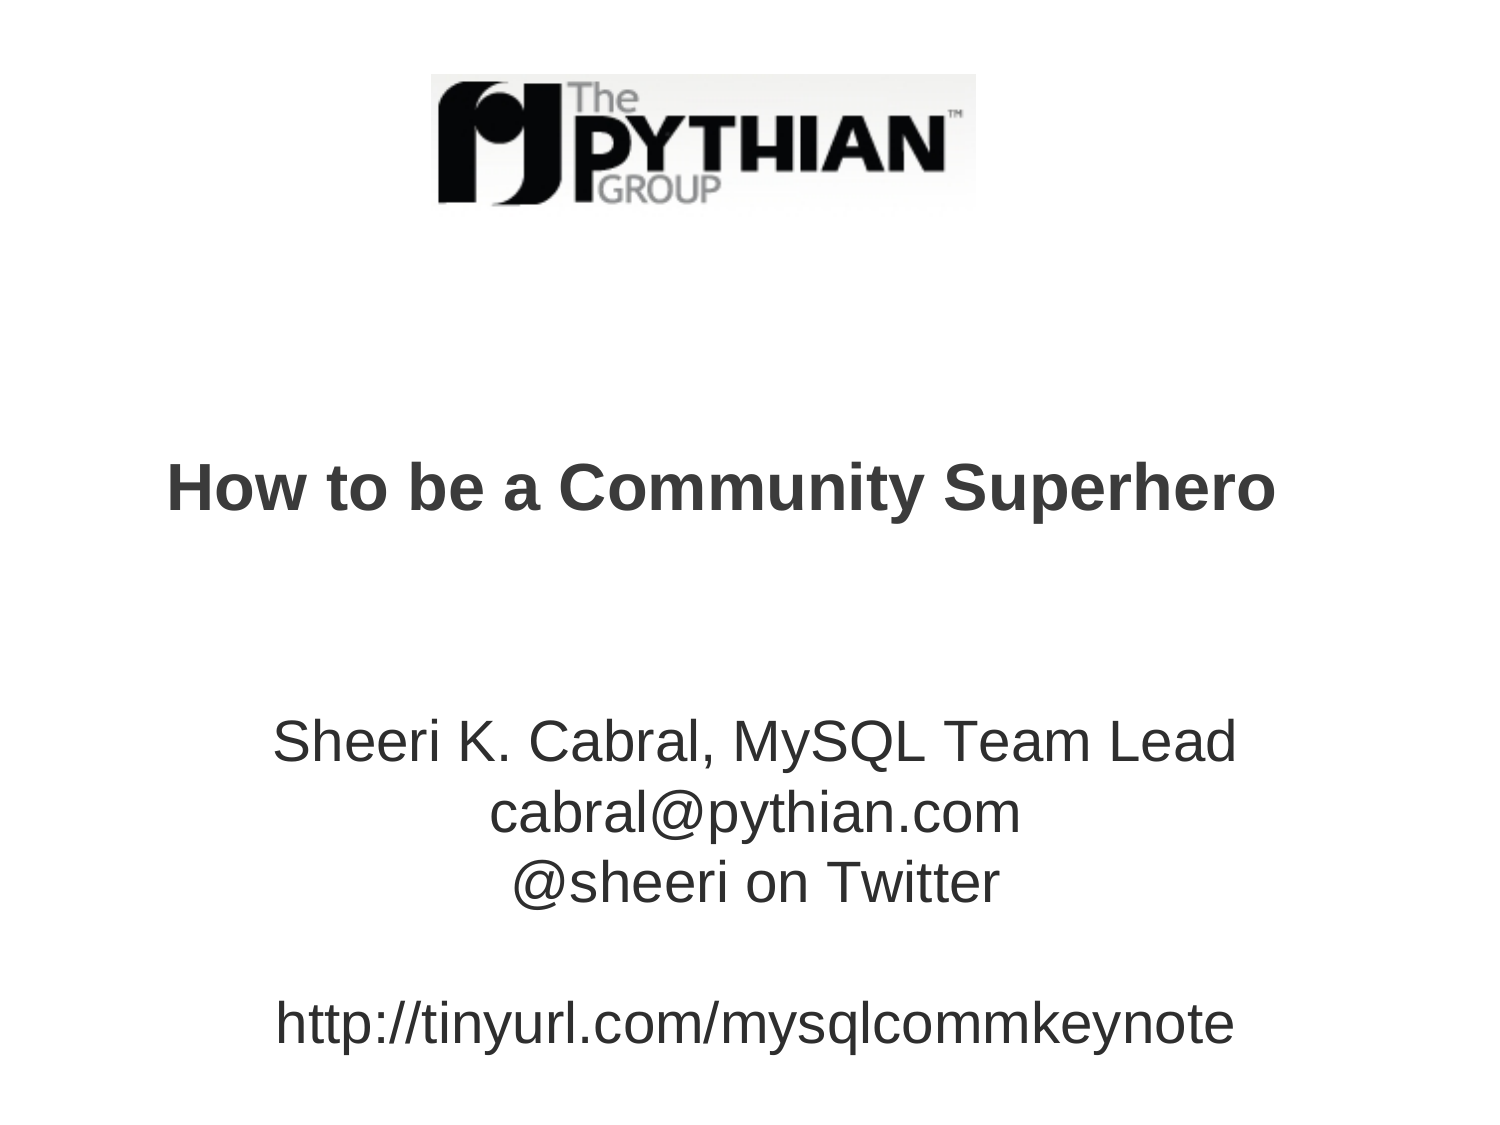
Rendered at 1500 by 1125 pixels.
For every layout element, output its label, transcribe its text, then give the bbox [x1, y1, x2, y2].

text_box Sheeri K. Cabral, MySQL Team Lead cabral@pythian.com @sheeri on Twitter http://tinyurl.com/mysqlcommkeynote [237, 599, 1276, 1088]
picture [431, 74, 976, 217]
text_box How to be a Community Superhero [151, 370, 1352, 596]
